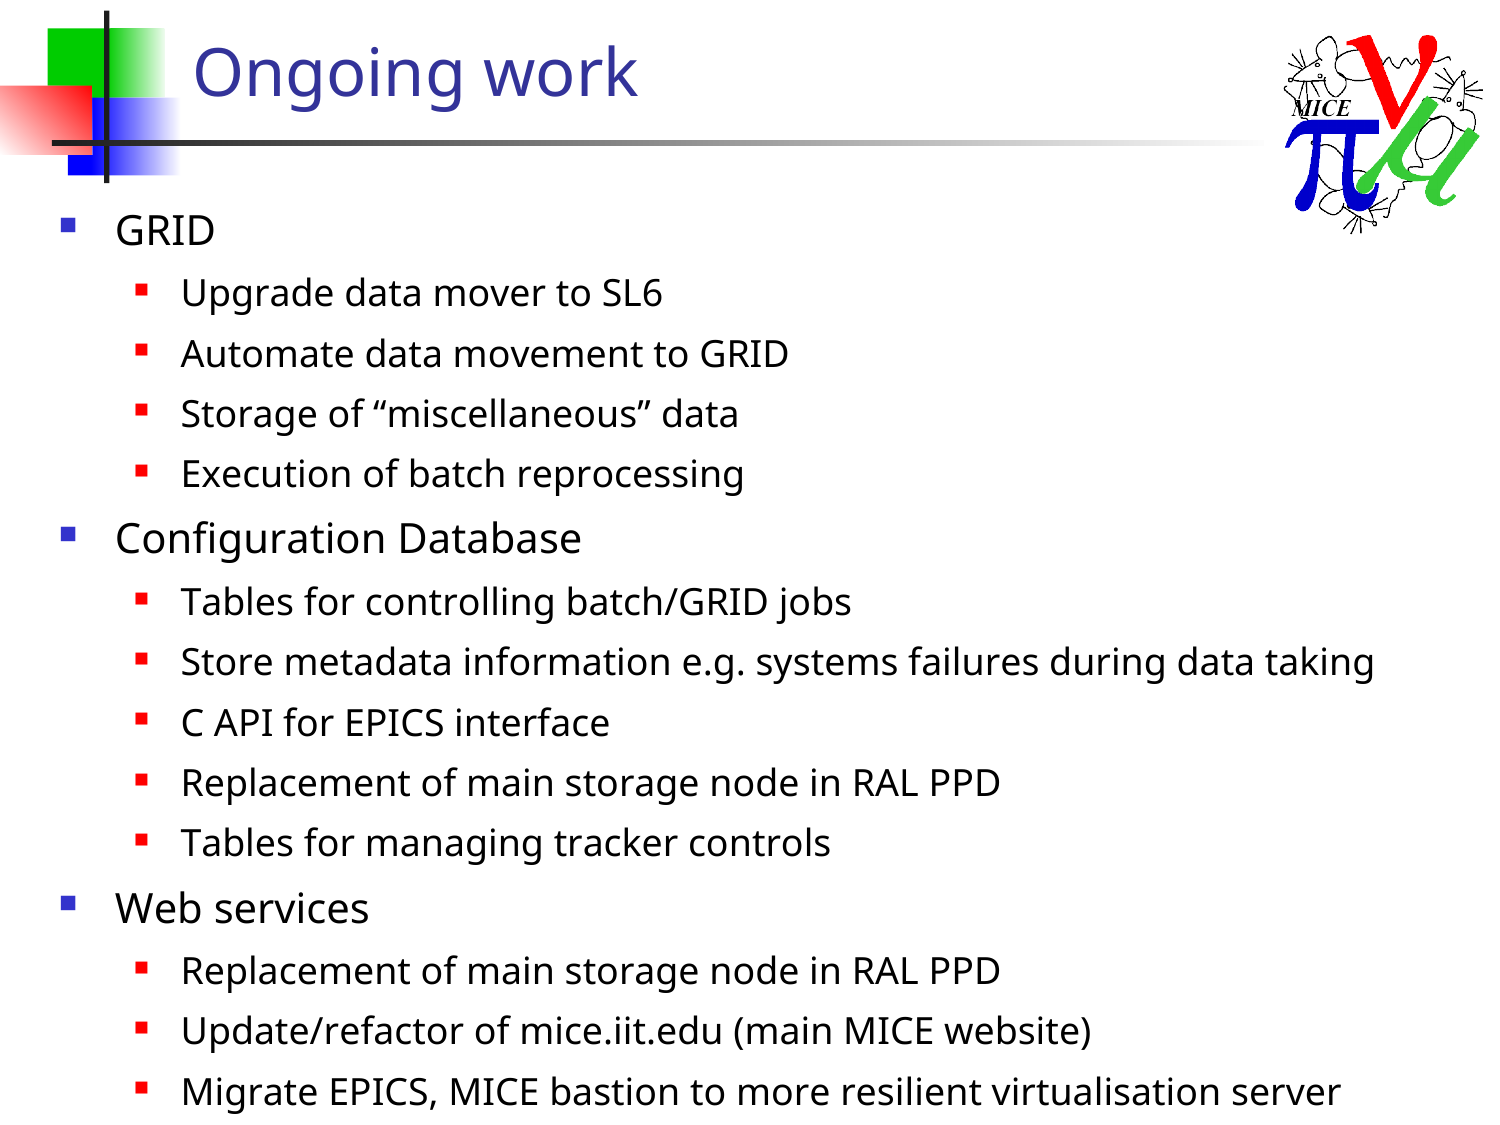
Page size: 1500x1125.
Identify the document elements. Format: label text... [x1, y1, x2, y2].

list GRID Upgrade data mover to SL6 Automate data movement to GRID Storage of “miscellaneous” data Execution of batch reprocessing Configuration Database Tables for controlling batch/GRID jobs Store metadata information e.g. systems failures during data taking C API for EPICS interface Replacement of main storage node in RAL PPD Tables for managing tracker controls Web services Replacement of main storage node in RAL PPD Update/refactor of mice.iit.edu (main MICE website) Migrate EPICS, MICE bastion to more resilient virtualisation server Add SL6 server to MAUS test servers [58, 200, 1471, 1054]
title Ongoing work [191, 0, 1471, 164]
picture [1264, 5, 1500, 251]
